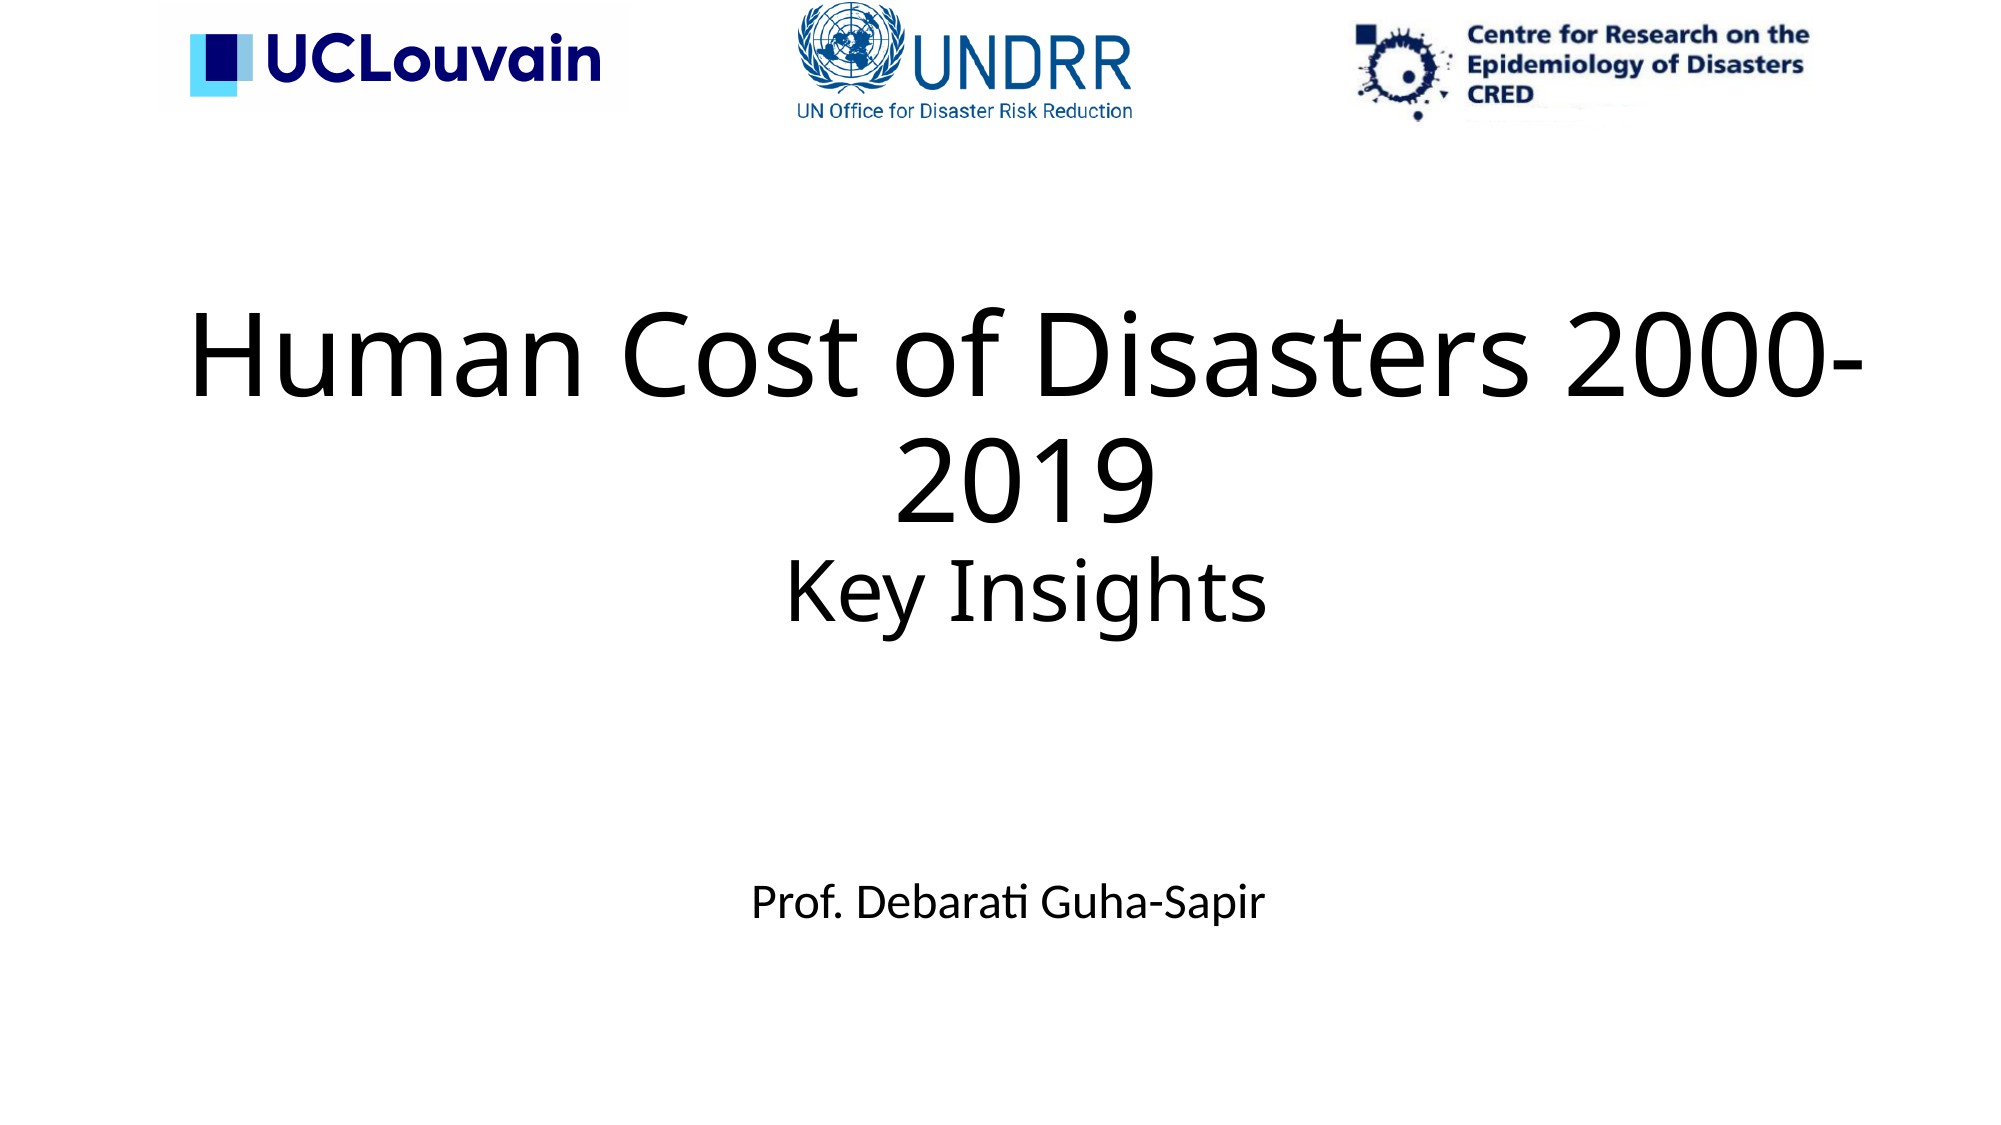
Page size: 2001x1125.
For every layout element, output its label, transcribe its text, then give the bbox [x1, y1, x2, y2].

subtitle Prof. Debarati Guha-Sapir [267, 867, 1750, 1014]
picture [159, 3, 631, 112]
picture [1330, 3, 1821, 130]
picture [773, 0, 1145, 138]
title Human Cost of Disasters 2000-2019 Key Insights [84, 286, 1969, 648]
